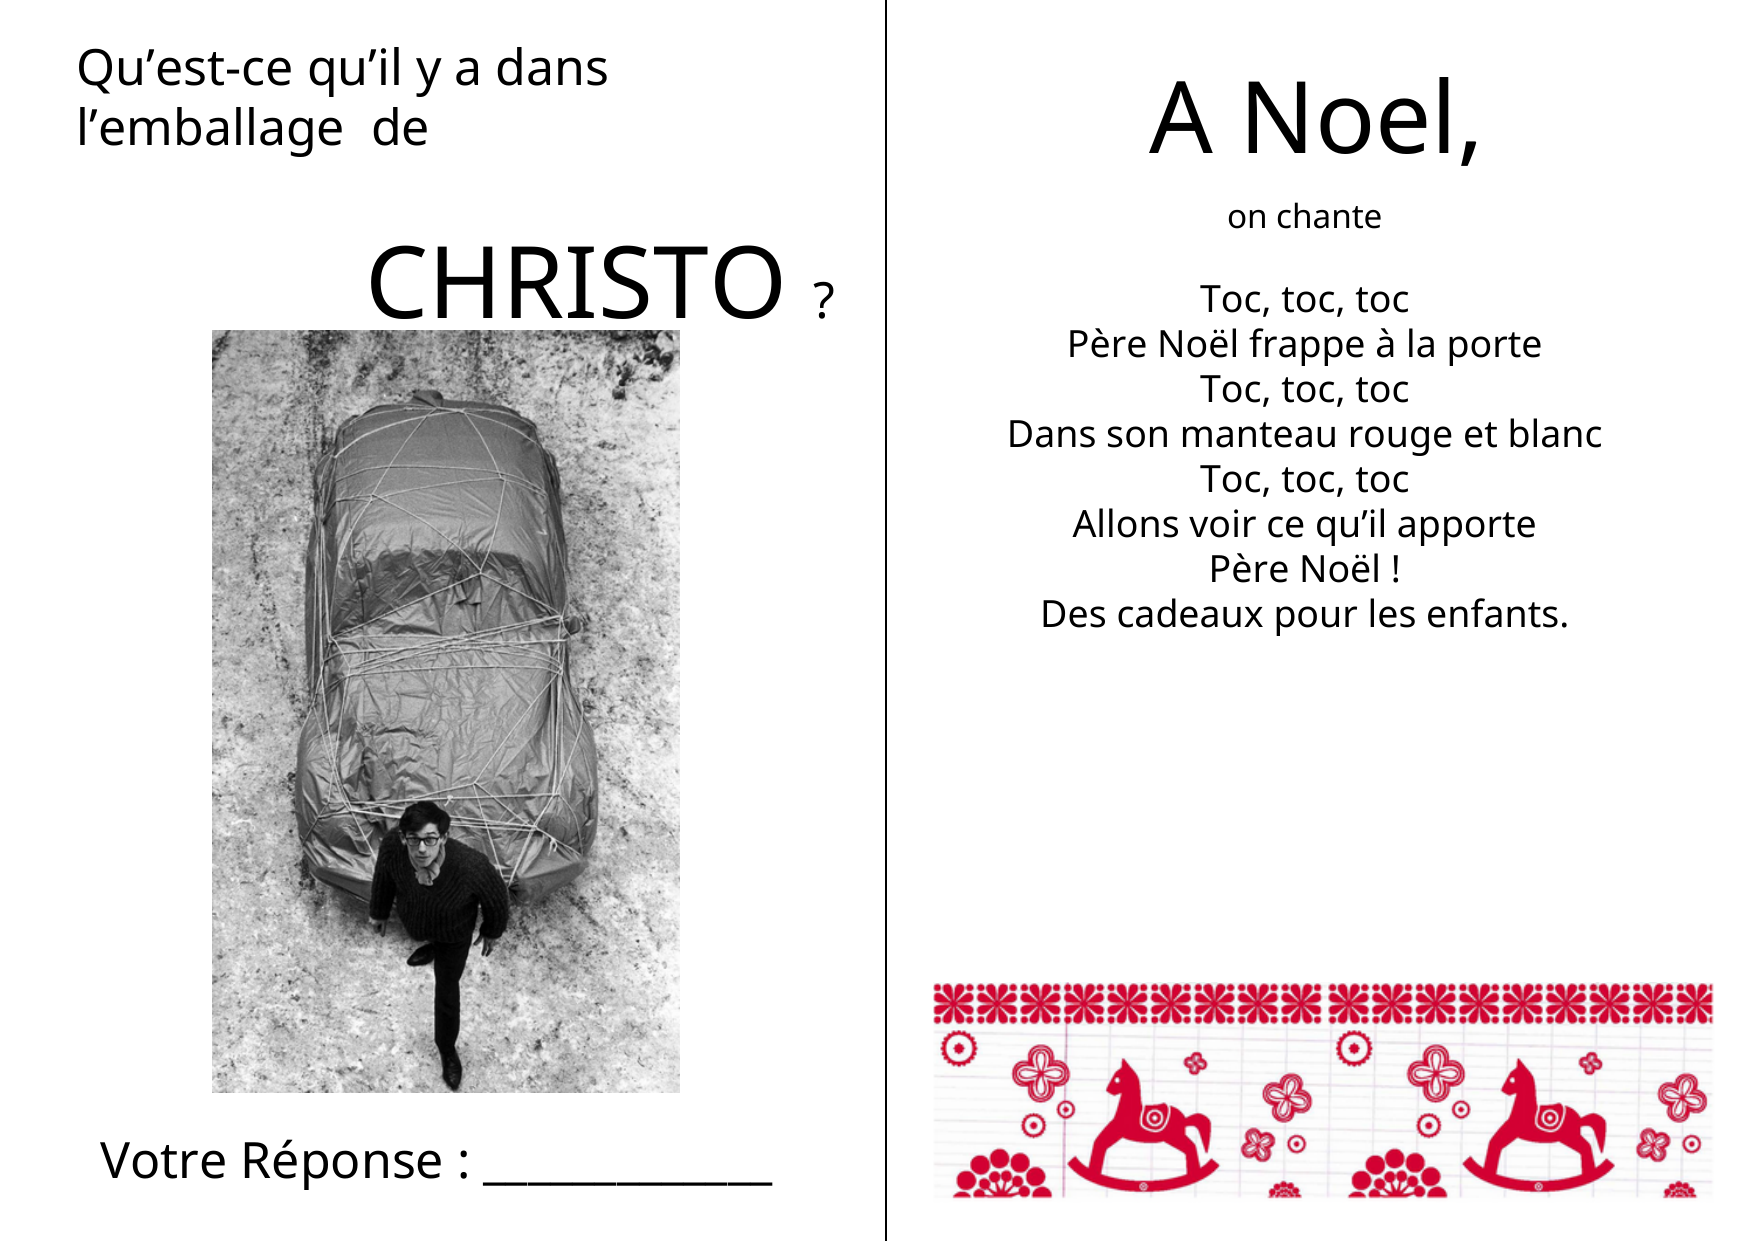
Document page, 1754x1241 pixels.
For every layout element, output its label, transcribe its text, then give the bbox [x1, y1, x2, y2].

text_box Votre Réponse : _____________ [94, 1122, 839, 1194]
picture [212, 330, 680, 1093]
picture [933, 982, 1715, 1203]
text_box CHRISTO ? [318, 212, 863, 402]
text_box A Noel, [897, 47, 1737, 248]
text_box Qu’est-ce qu’il y a dans l’emballage de [70, 29, 863, 266]
text_box on chante Toc, toc, toc Père Noël frappe à la porte Toc, toc, toc Dans son manteau rouge et blanc Toc, toc, toc Allons voir ce qu’il apporte Père Noël ! Des cadeaux pour les enfants. [909, 189, 1701, 1093]
